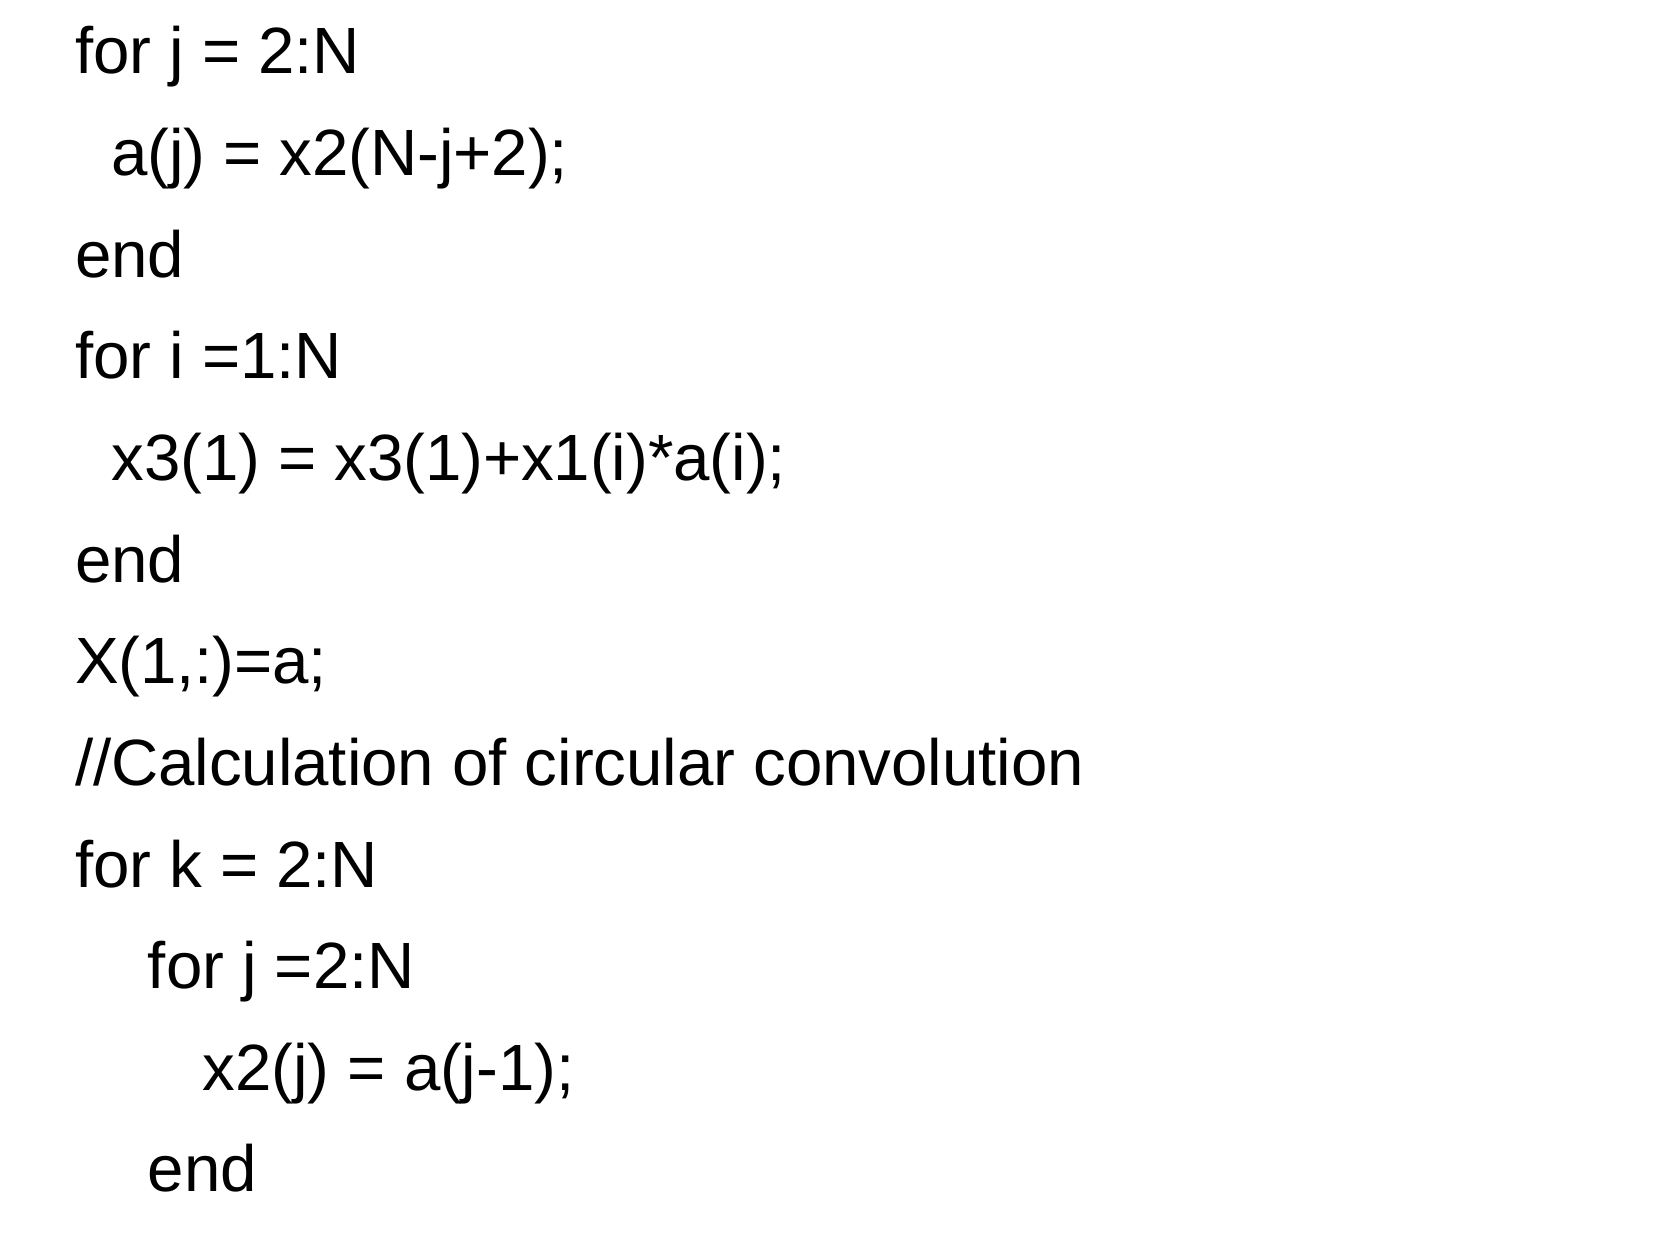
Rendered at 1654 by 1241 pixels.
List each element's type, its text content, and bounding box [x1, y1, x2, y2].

list for j = 2:N a(j) = x2(N-j+2); end for i =1:N x3(1) = x3(1)+x1(i)*a(i); end X(1,:)=a; //Calculation of circular convolution for k = 2:N for j =2:N x2(j) = a(j-1); end [75, 15, 1636, 1216]
